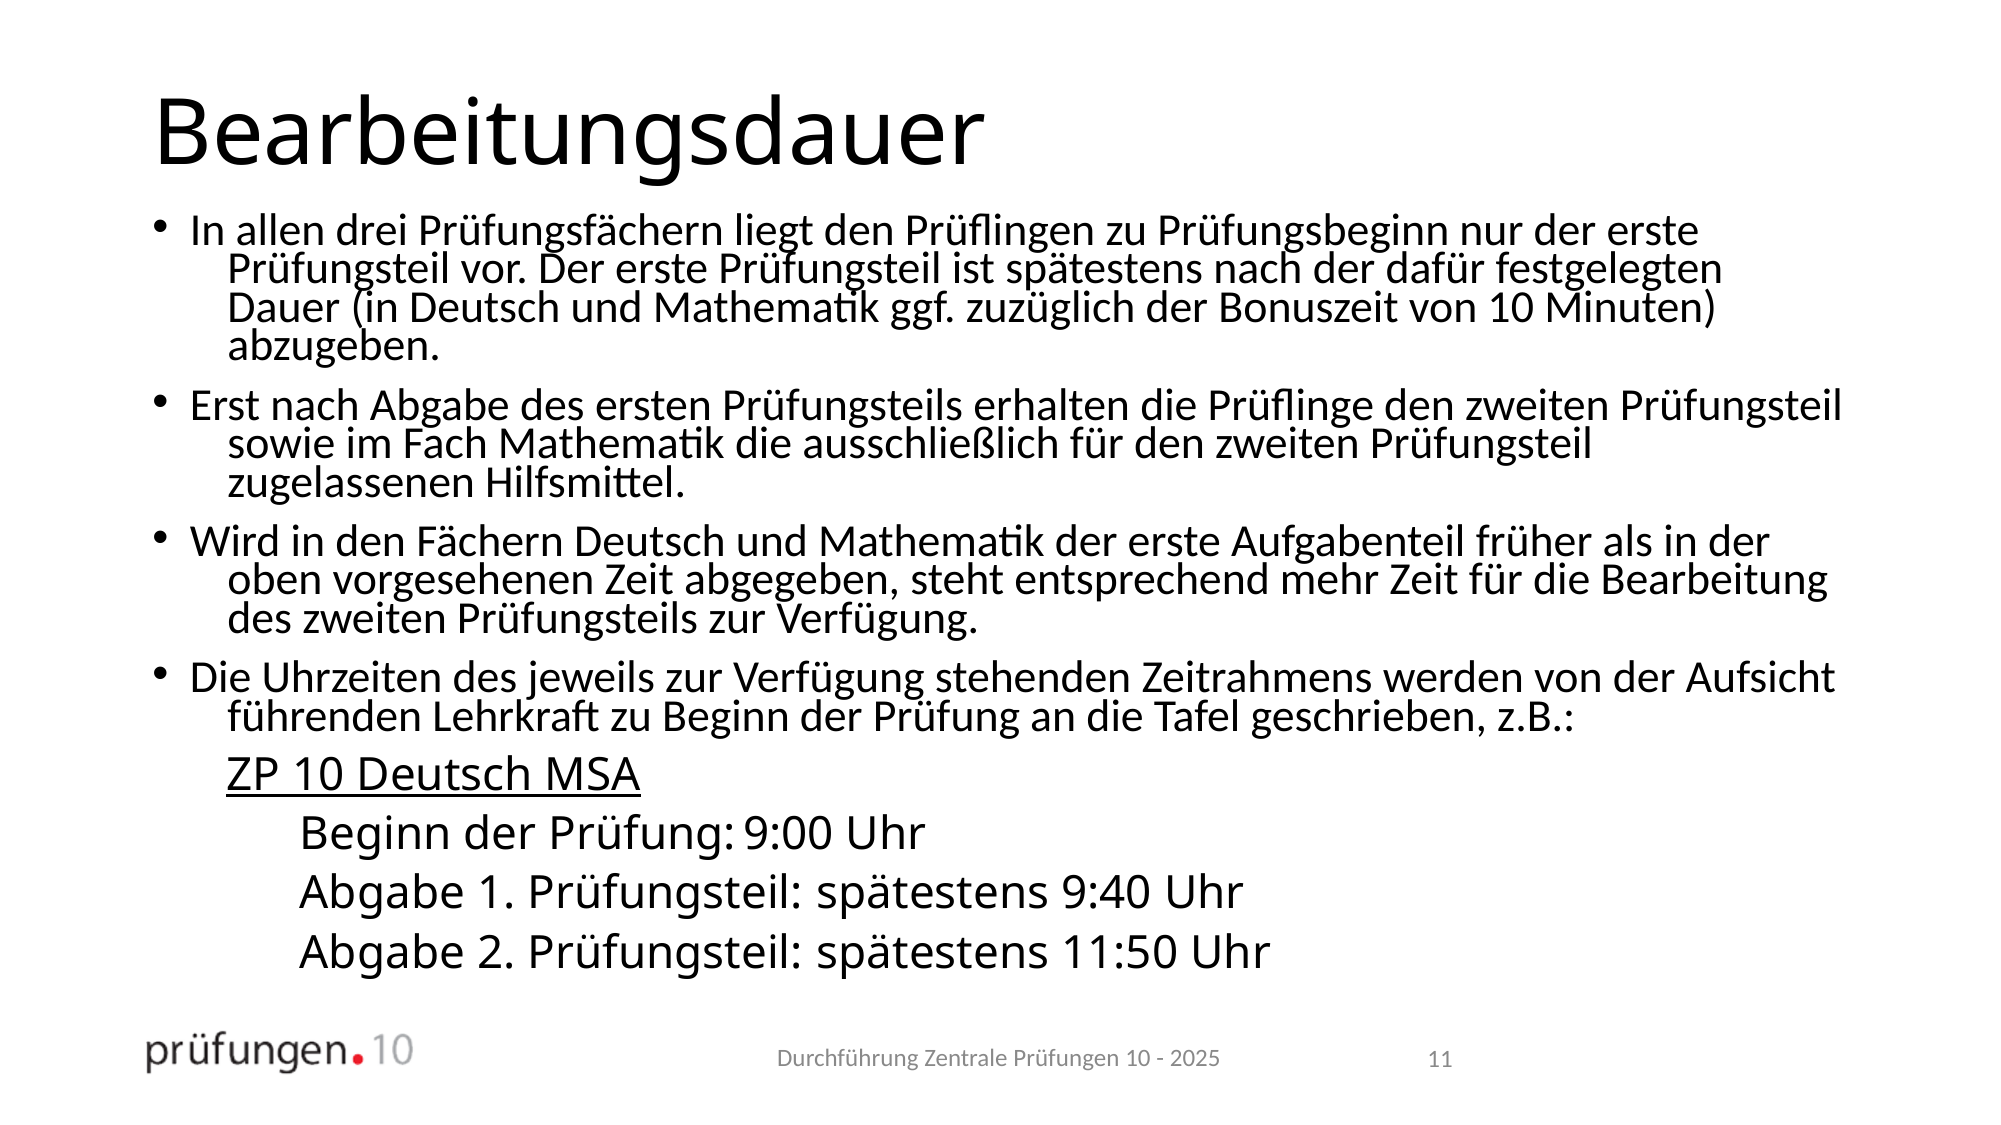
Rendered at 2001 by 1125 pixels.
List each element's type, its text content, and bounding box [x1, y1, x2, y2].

picture [137, 1023, 423, 1080]
title Bearbeitungsdauer [137, 77, 1863, 193]
list In allen drei Prüfungsfächern liegt den Prüflingen zu Prüfungsbeginn nur der erste Prüfungsteil vor. Der erste Prüfungsteil ist spätestens nach der dafür festgelegten Dauer (in Deutsch und Mathematik ggf. zuzüglich der Bonuszeit von 10 Minuten) abzugeben. Erst nach Abgabe des ersten Prüfungsteils erhalten die Prüflinge den zweiten Prüfungsteil sowie im Fach Mathematik die ausschließlich für den zweiten Prüfungsteil zugelassenen Hilfsmittel. Wird in den Fächern Deutsch und Mathematik der erste Aufgabenteil früher als in der oben vorgesehenen Zeit abgegeben, steht entsprechend mehr Zeit für die Bearbeitung des zweiten Prüfungsteils zur Verfügung. Die Uhrzeiten des jeweils zur Verfügung stehenden Zeitrahmens werden von der Aufsicht führenden Lehrkraft zu Beginn der Prüfung an die Tafel geschrieben, z.B.: ZP 10 Deutsch MSA Beginn der Prüfung: 9:00 Uhr Abgabe 1. Prüfungsteil: spätestens 9:40 Uhr Abgabe 2. Prüfungsteil: spätestens 11:50 Uhr [137, 207, 1863, 1014]
text_box <Foliennummer> [1412, 1027, 1863, 1088]
